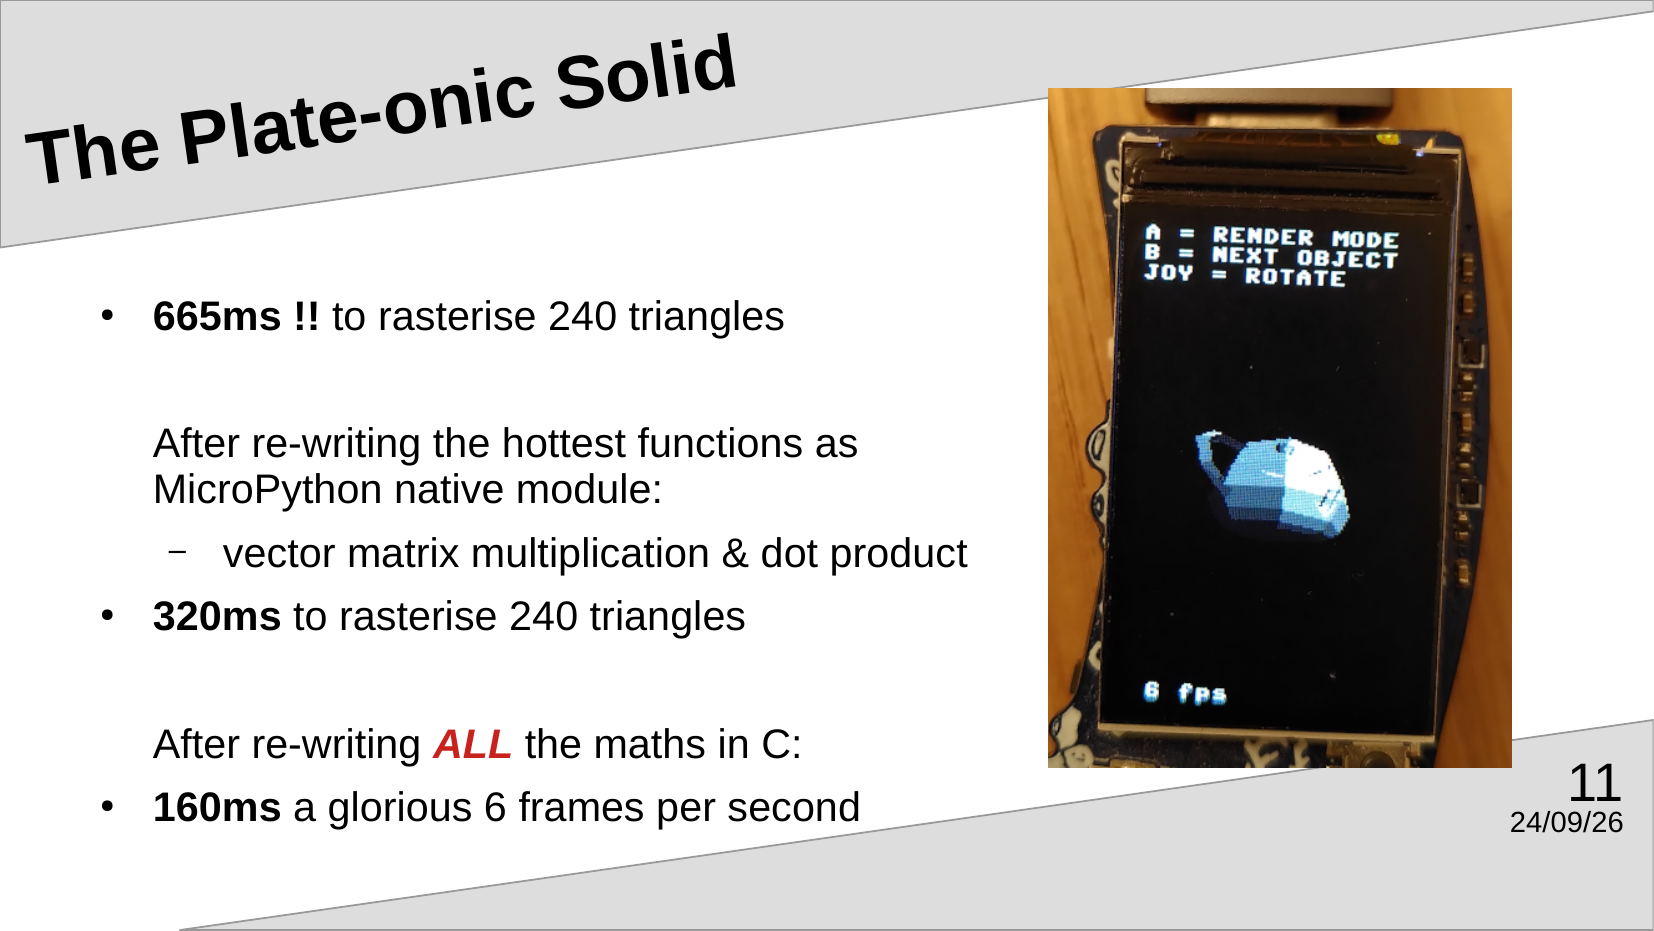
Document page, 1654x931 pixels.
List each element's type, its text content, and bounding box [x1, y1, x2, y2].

list 665ms !! to rasterise 240 triangles After re-writing the hottest functions as MicroPython native module: vector matrix multiplication & dot product 320ms to rasterise 240 triangles After re-writing ALL the maths in C: 160ms a glorious 6 frames per second [82, 292, 1034, 833]
title The Plate-onic Solid [16, 0, 1501, 239]
picture [1048, 88, 1512, 768]
